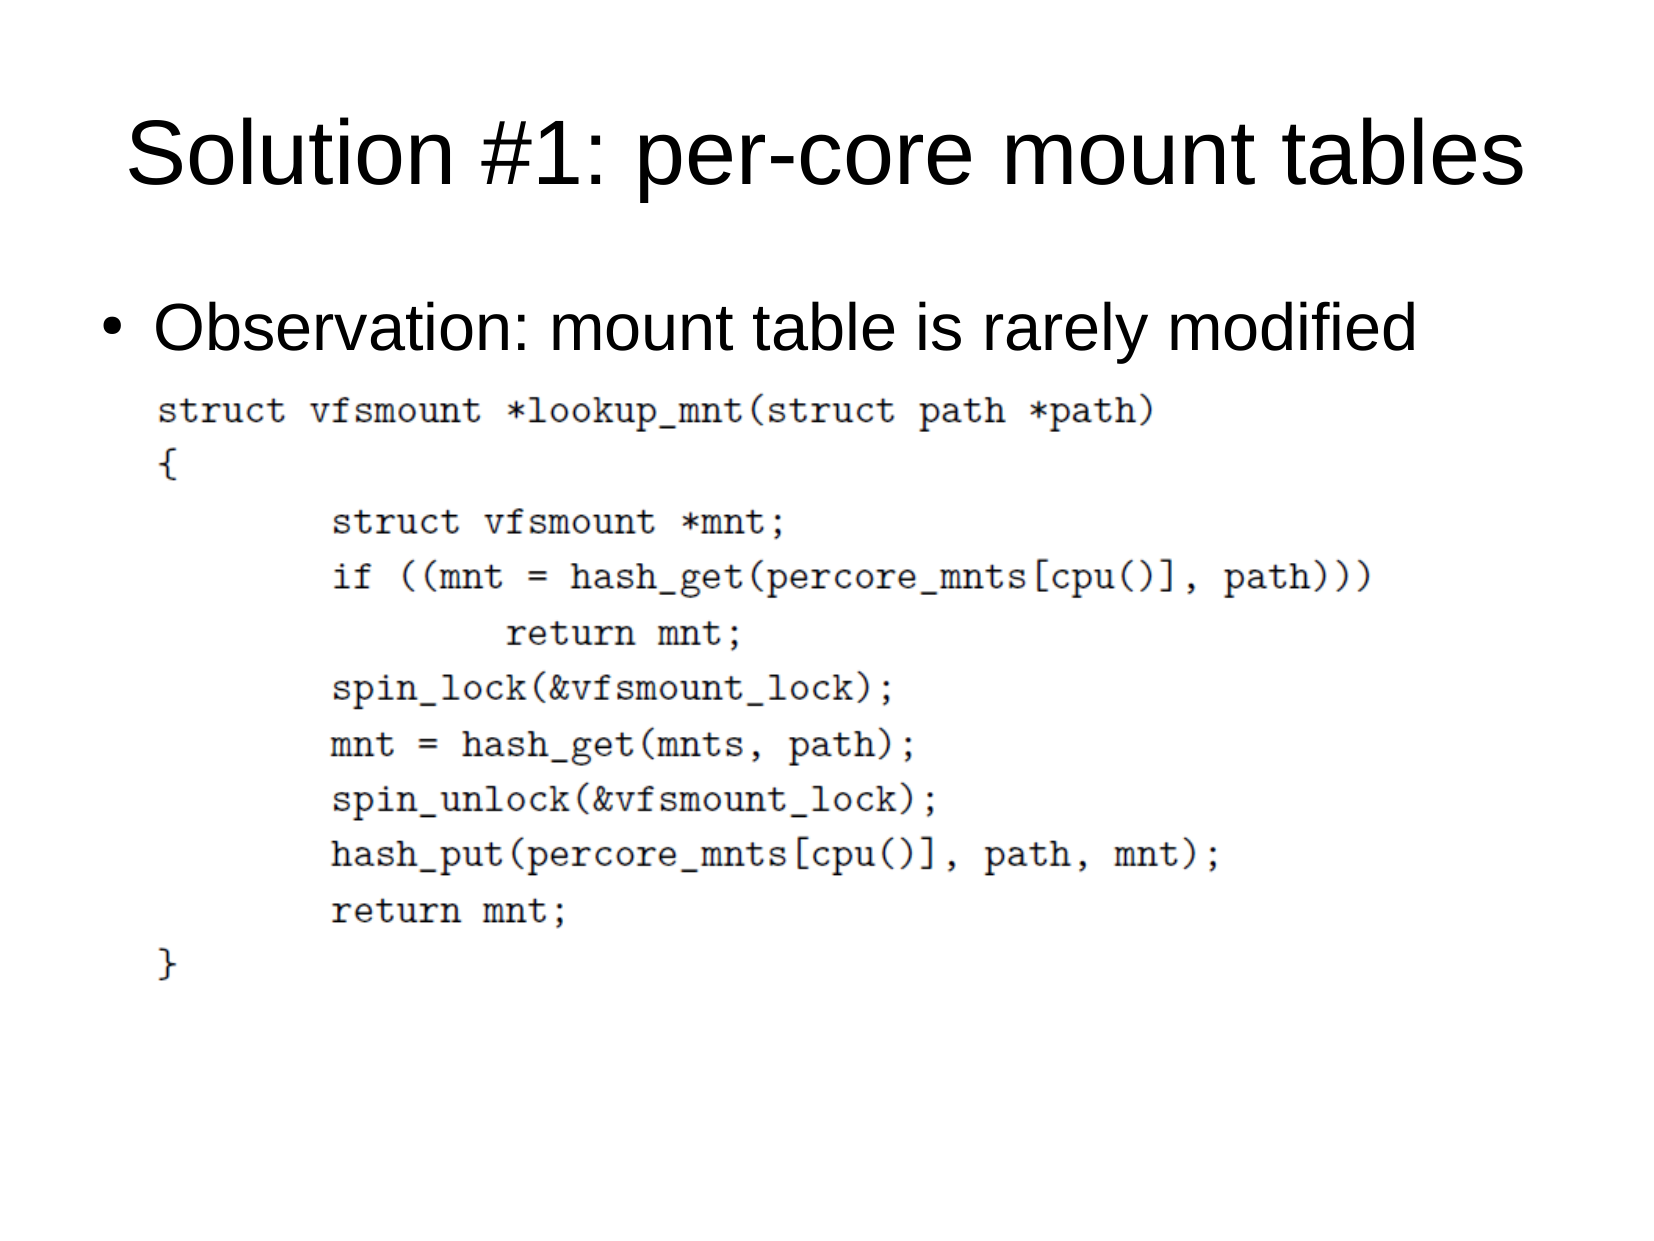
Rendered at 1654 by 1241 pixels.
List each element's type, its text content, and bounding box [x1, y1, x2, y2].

title Solution #1: per-core mount tables [82, 49, 1571, 257]
picture [145, 388, 1388, 1001]
list Observation: mount table is rarely modified [82, 290, 1571, 1010]
